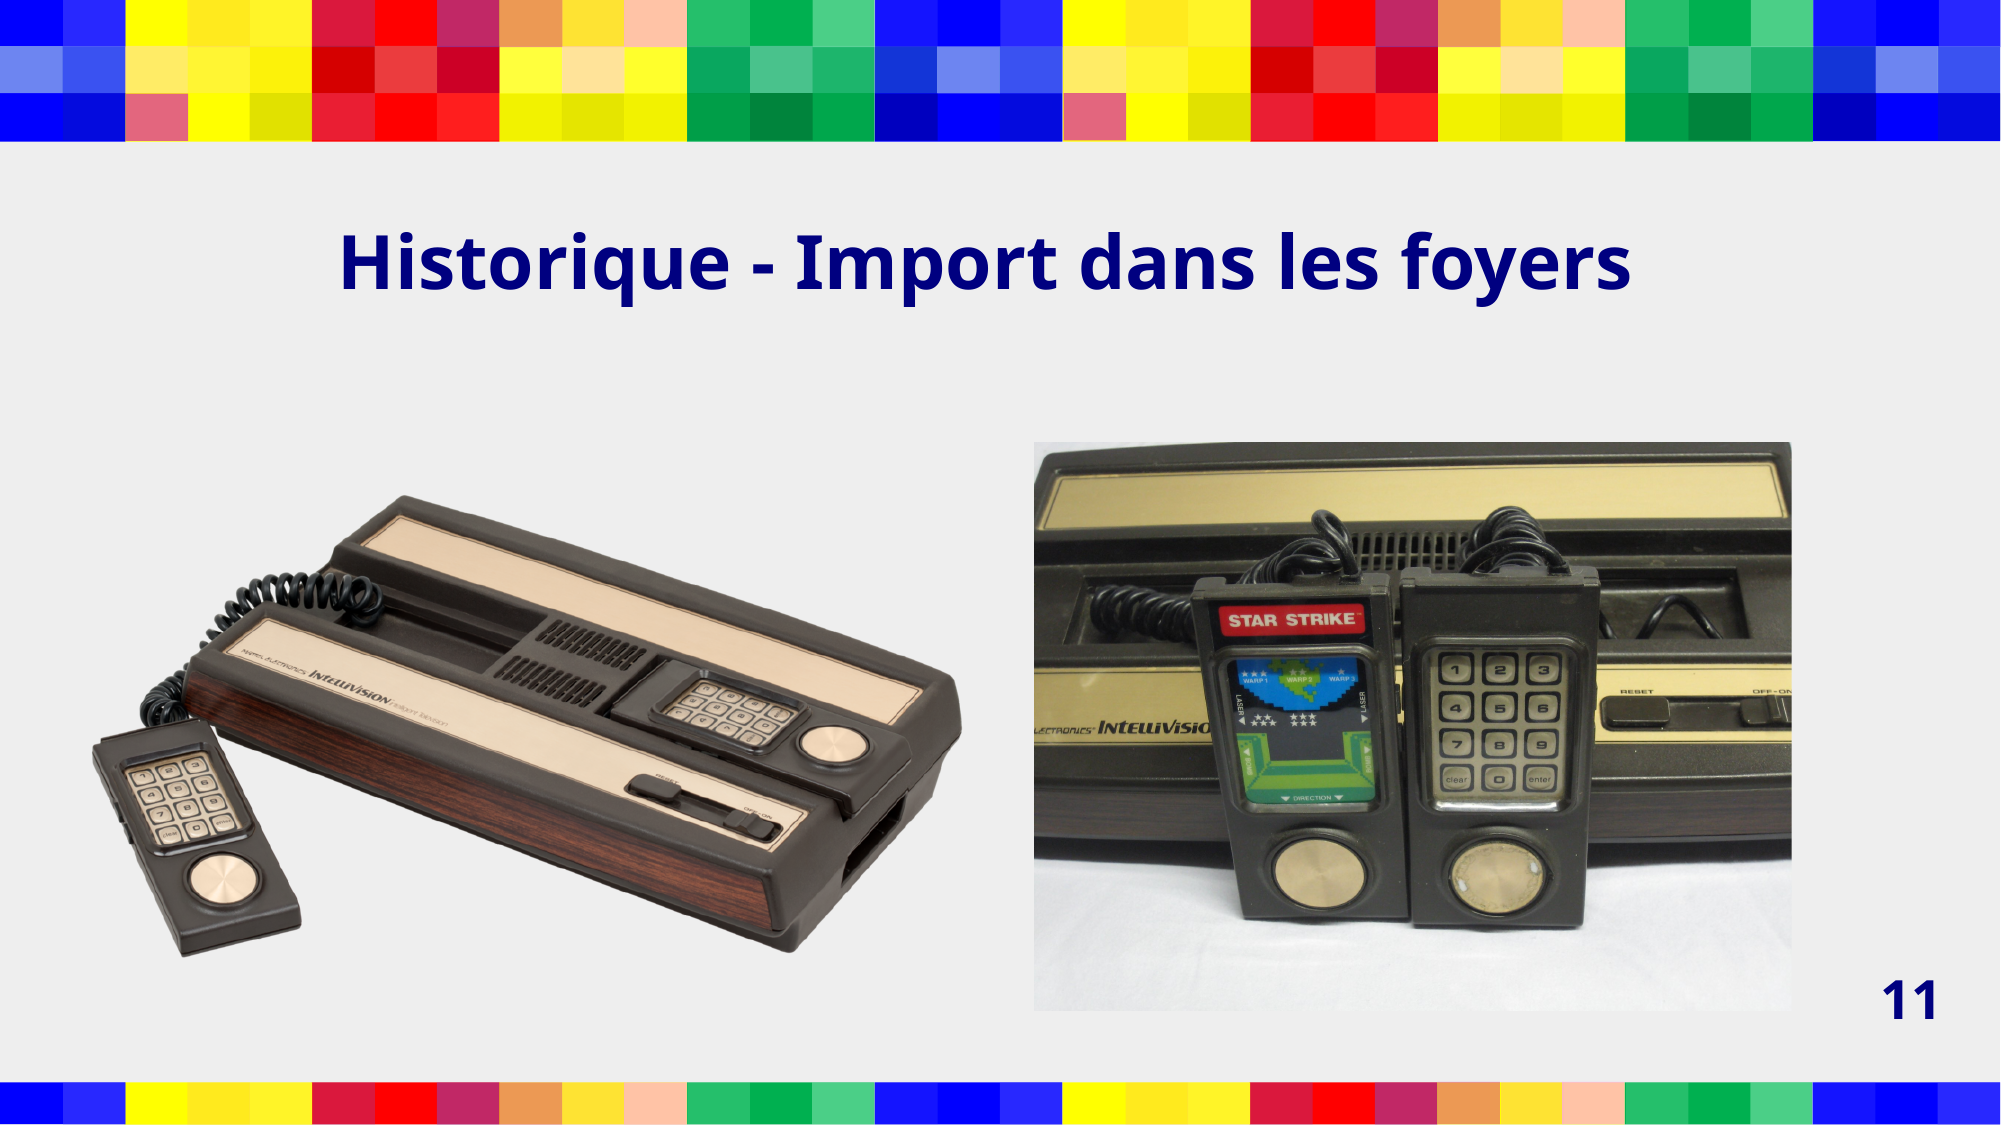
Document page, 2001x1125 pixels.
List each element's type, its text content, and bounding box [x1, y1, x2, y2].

text_box Historique - Import dans les foyers [60, 201, 1912, 325]
title - Intellivision (1979) [60, 213, 1915, 1058]
text_box [1034, 442, 1792, 1011]
text_box [65, 466, 986, 987]
text_box 11 [1853, 954, 1970, 1043]
